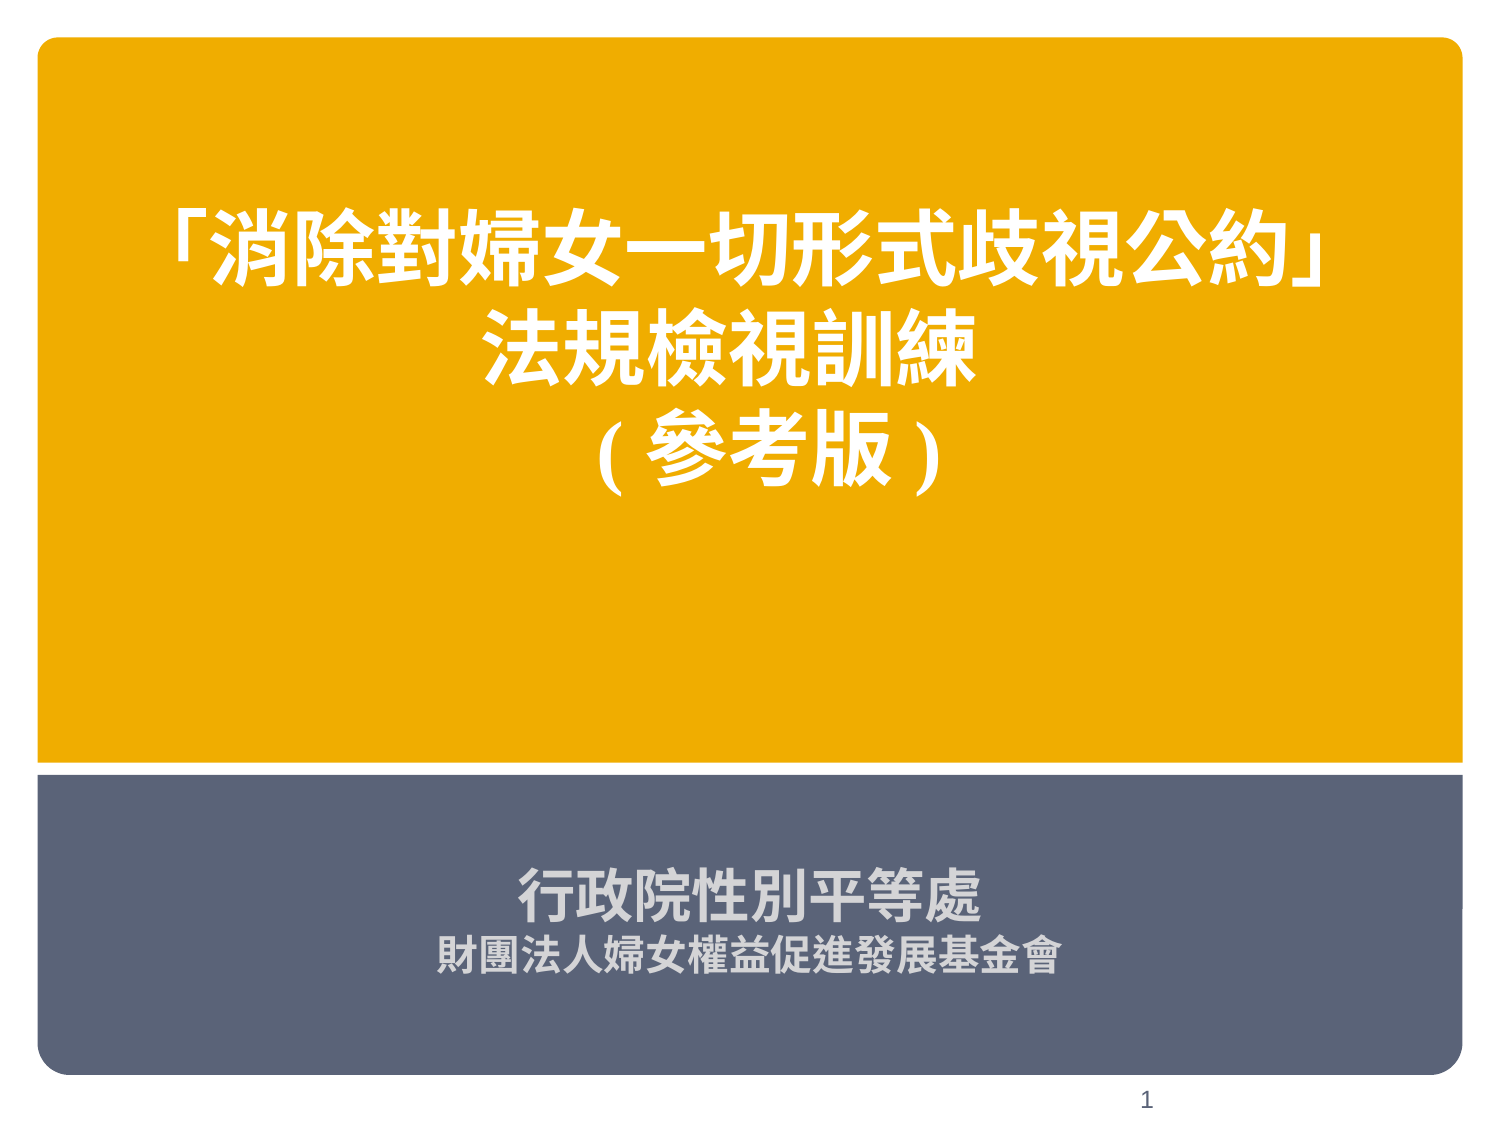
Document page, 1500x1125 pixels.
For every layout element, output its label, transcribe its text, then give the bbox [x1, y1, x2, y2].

title 「消除對婦女一切形式歧視公約」法規檢視訓練 (參考版) [99, 87, 1400, 726]
text_box <編號> [1125, 1074, 1463, 1123]
subtitle 行政院性別平等處 財團法人婦女權益促進發展基金會 [50, 787, 1451, 1051]
